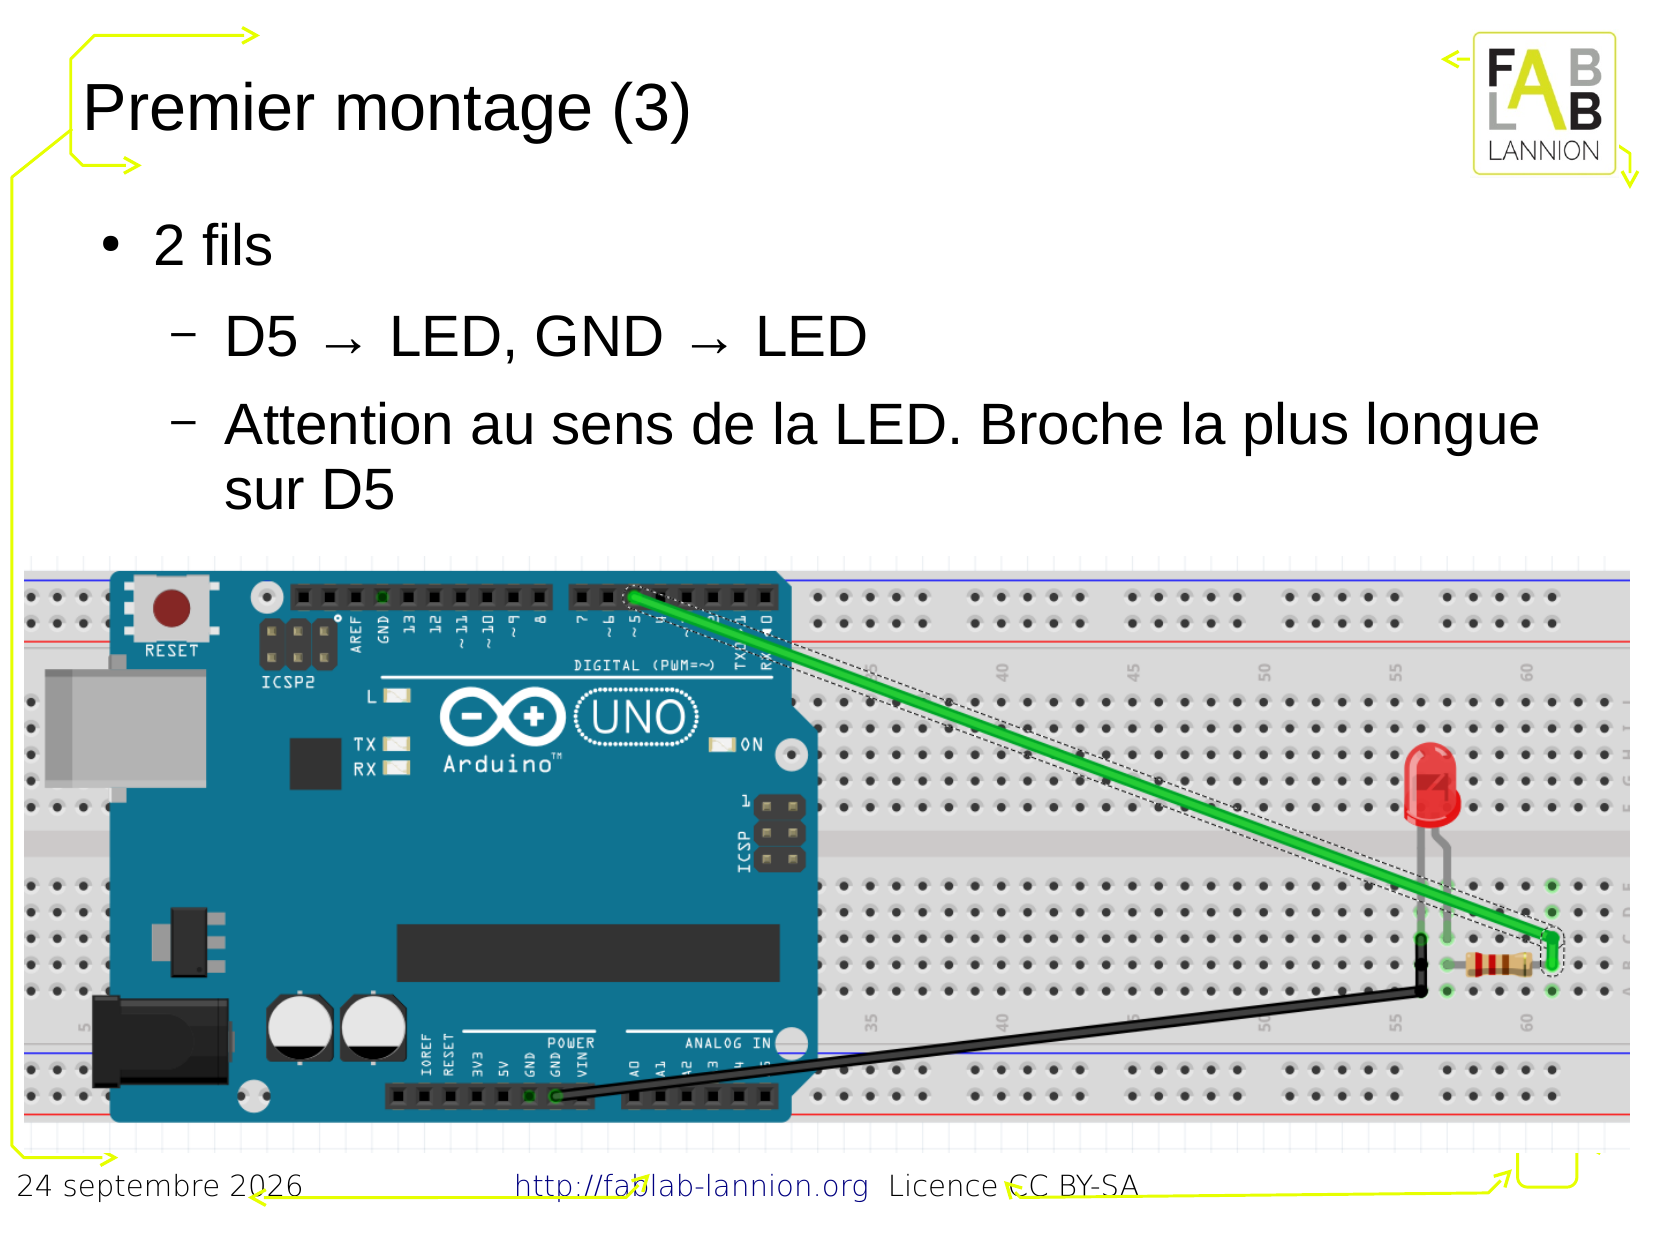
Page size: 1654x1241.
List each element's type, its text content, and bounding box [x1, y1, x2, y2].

picture [1470, 29, 1619, 178]
picture [24, 556, 1630, 1153]
title Premier montage (3) [82, 49, 1441, 166]
list 2 fils D5 → LED, GND → LED Attention au sens de la LED. Broche la plus longue sur D5 [82, 212, 1571, 556]
